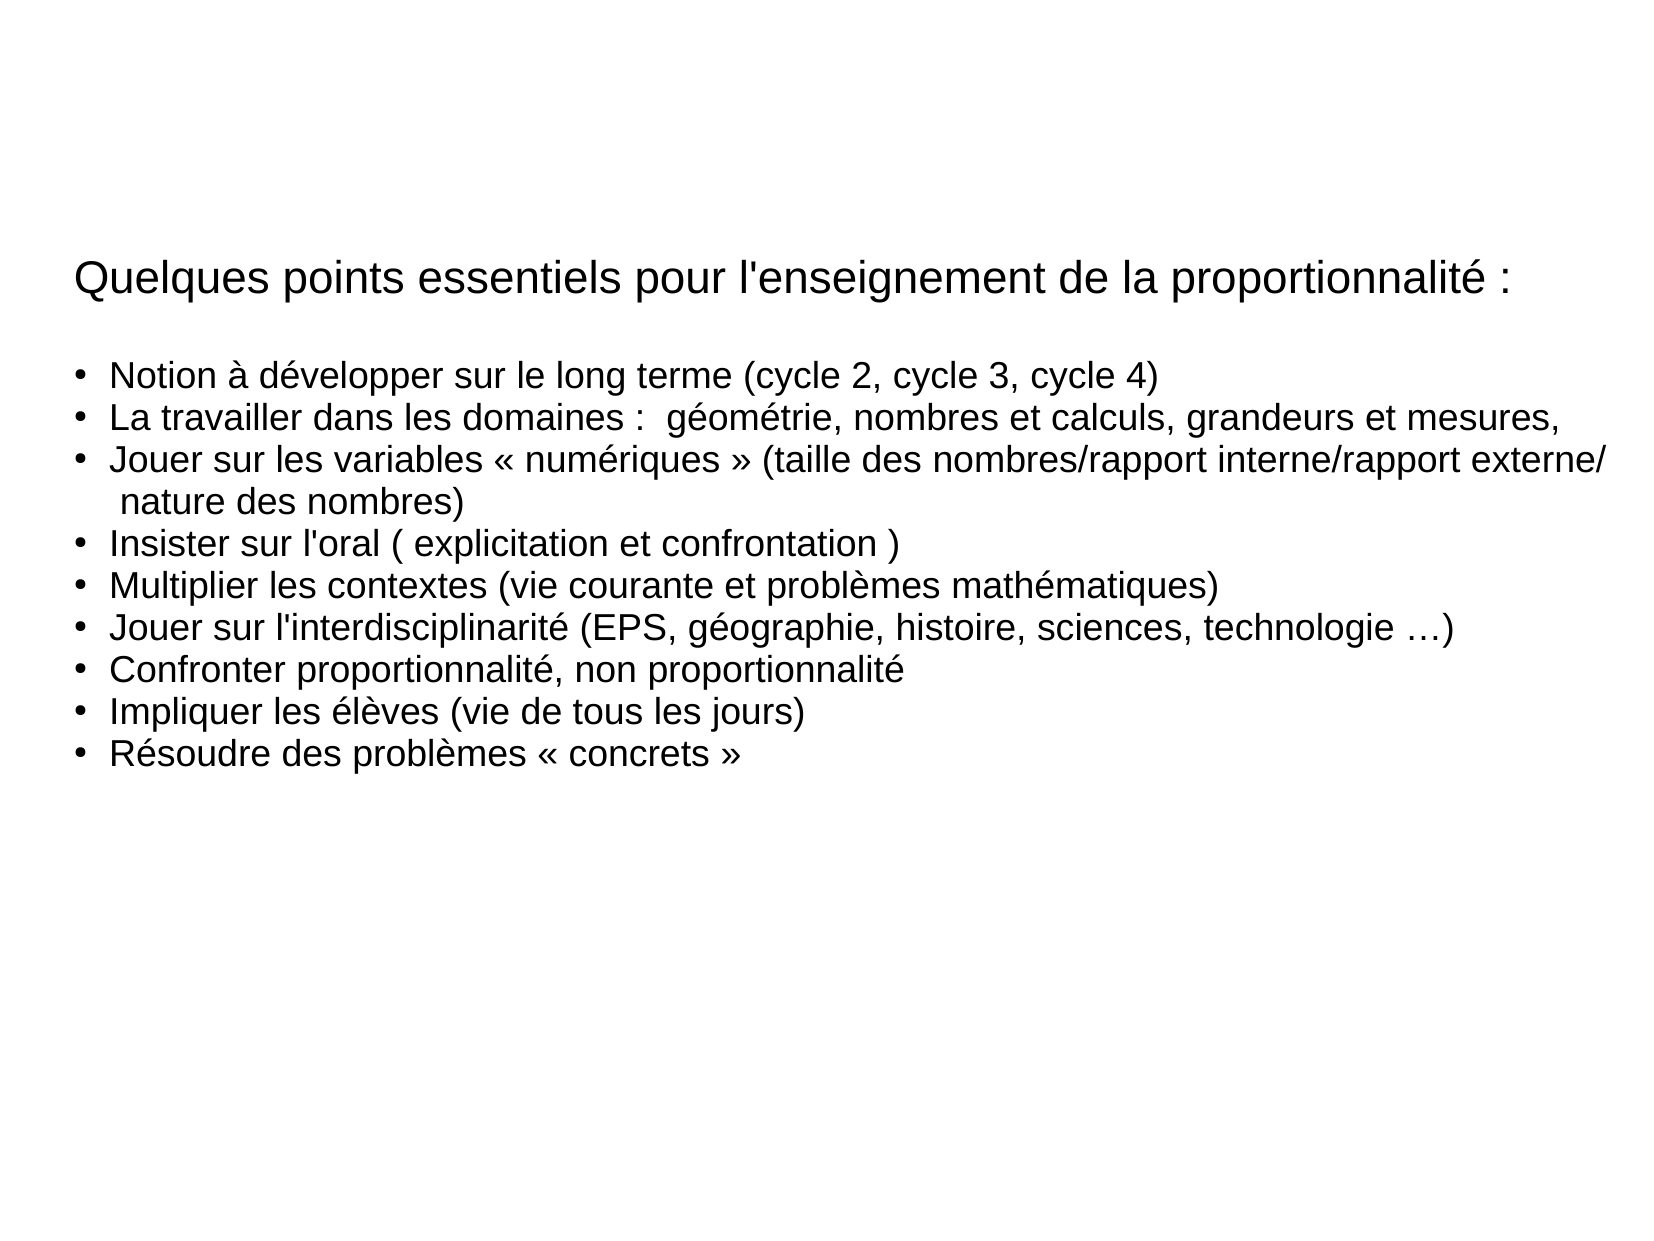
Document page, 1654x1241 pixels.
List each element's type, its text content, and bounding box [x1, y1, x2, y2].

text_box Quelques points essentiels pour l'enseignement de la proportionnalité : Notion à développer sur le long terme (cycle 2, cycle 3, cycle 4) La travailler dans les domaines : géométrie, nombres et calculs, grandeurs et mesures, Jouer sur les variables « numériques » (taille des nombres/rapport interne/rapport externe/ nature des nombres) Insister sur l'oral ( explicitation et confrontation ) Multiplier les contextes (vie courante et problèmes mathématiques) Jouer sur l'interdisciplinarité (EPS, géographie, histoire, sciences, technologie …) Confronter proportionnalité, non proportionnalité Impliquer les élèves (vie de tous les jours) Résoudre des problèmes « concrets » [59, 188, 1625, 993]
